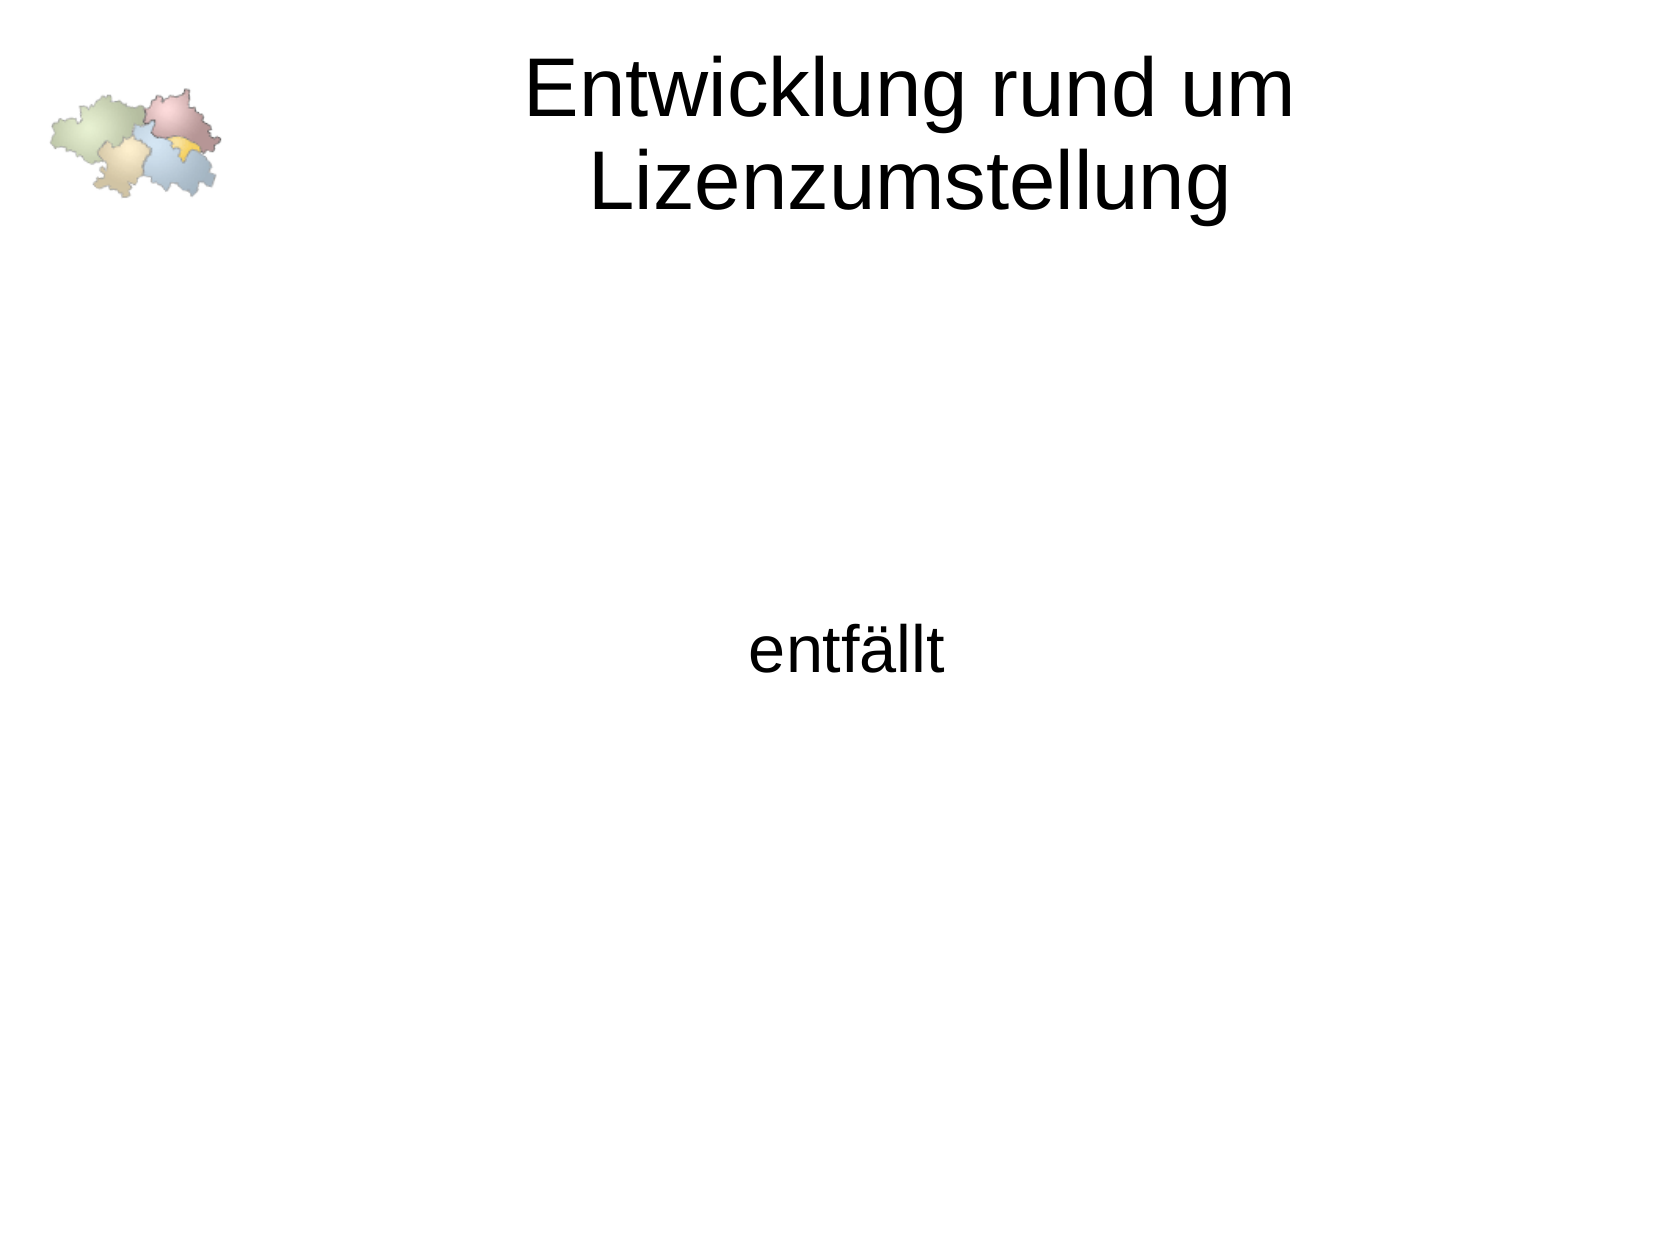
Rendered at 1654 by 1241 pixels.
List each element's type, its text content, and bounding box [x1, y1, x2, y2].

picture [11, 68, 249, 225]
subtitle entfällt [82, 290, 1571, 1010]
title Entwicklung rund um Lizenzumstellung [249, 41, 1571, 265]
